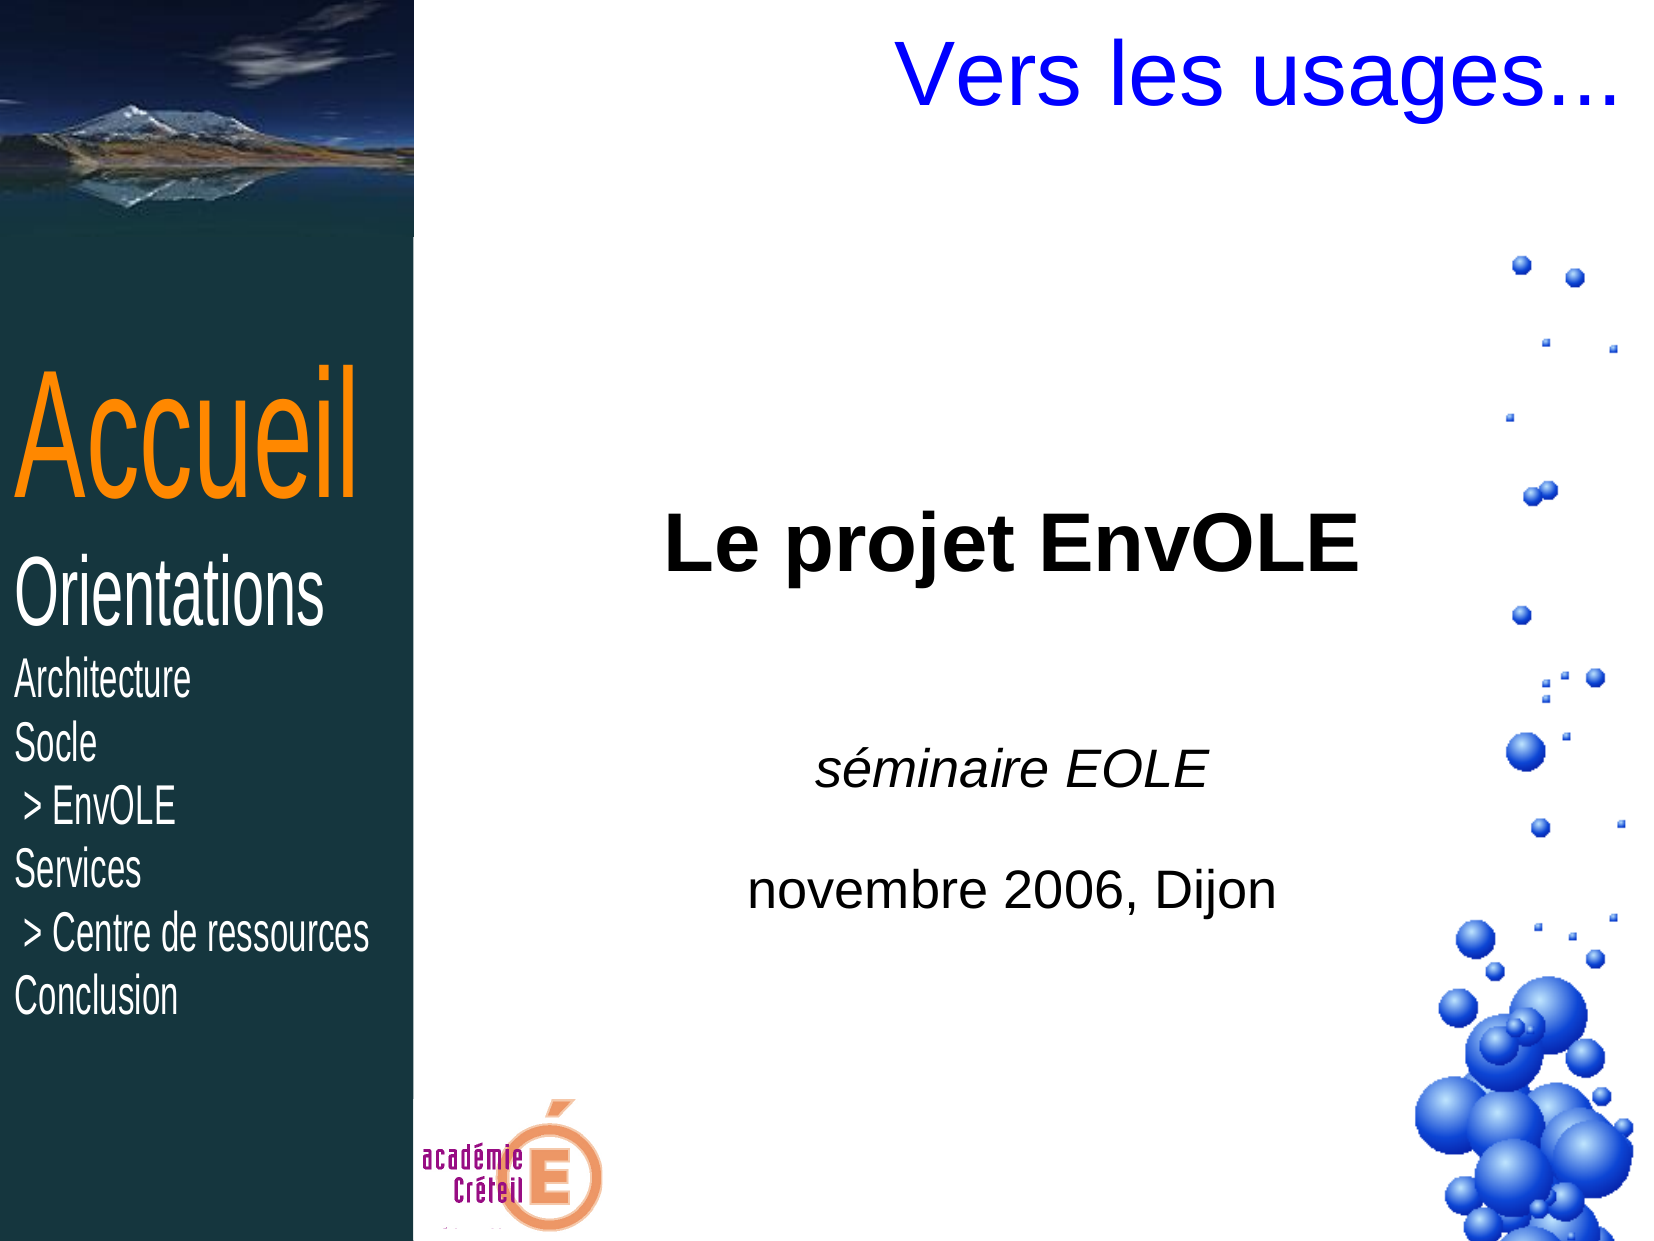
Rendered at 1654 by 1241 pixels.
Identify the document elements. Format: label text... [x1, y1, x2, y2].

picture [413, 1152, 603, 1240]
title Vers les usages... [0, 0, 1625, 148]
picture [0, 148, 414, 237]
picture [1412, 1152, 1648, 1241]
subtitle Le projet EnvOLE séminaire EOLE novembre 2006, Dijon [372, 190, 1654, 1152]
text_box Accueil Orientations Architecture Socle > EnvOLE Services > Centre de ressources Conclusion [0, 324, 384, 1034]
